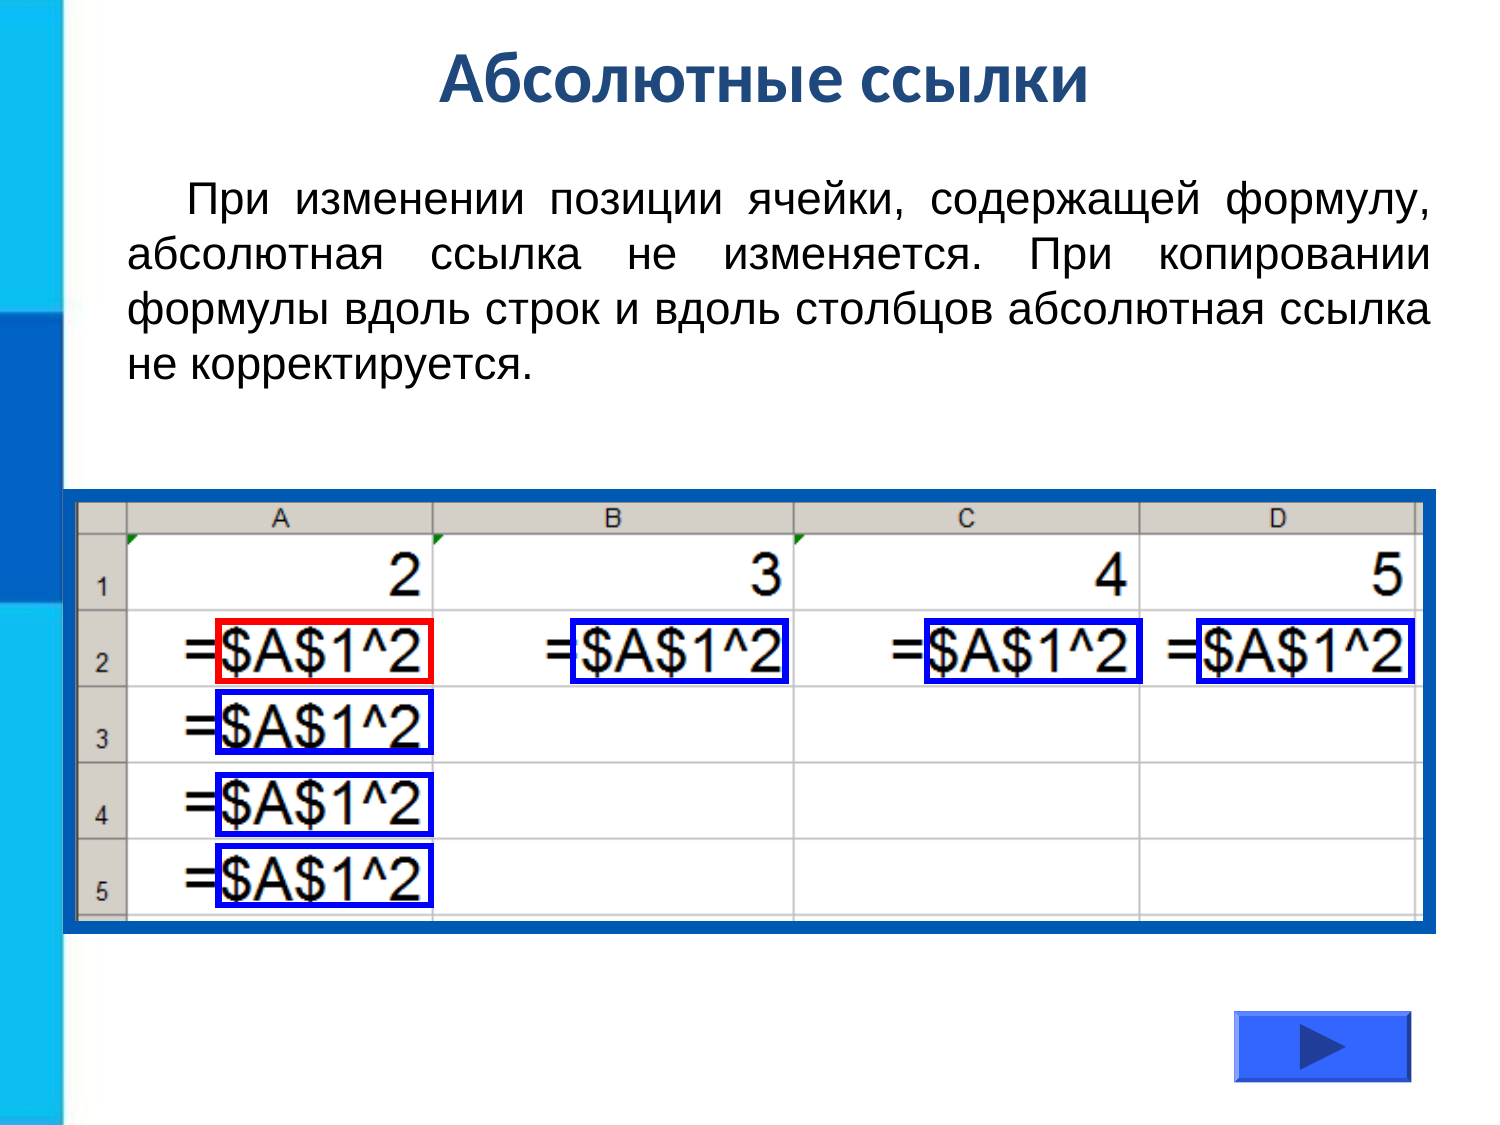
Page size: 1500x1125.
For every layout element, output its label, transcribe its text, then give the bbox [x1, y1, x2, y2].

text_box Абсолютные ссылки [88, 31, 1425, 126]
picture [0, 0, 1500, 1125]
text_box При изменении позиции ячейки, содержащей формулу, абсолютная ссылка не изменяется. При копировании формулы вдоль строк и вдоль столбцов абсолютная ссылка не корректируется. [112, 160, 1447, 397]
text_box [1235, 1011, 1412, 1083]
